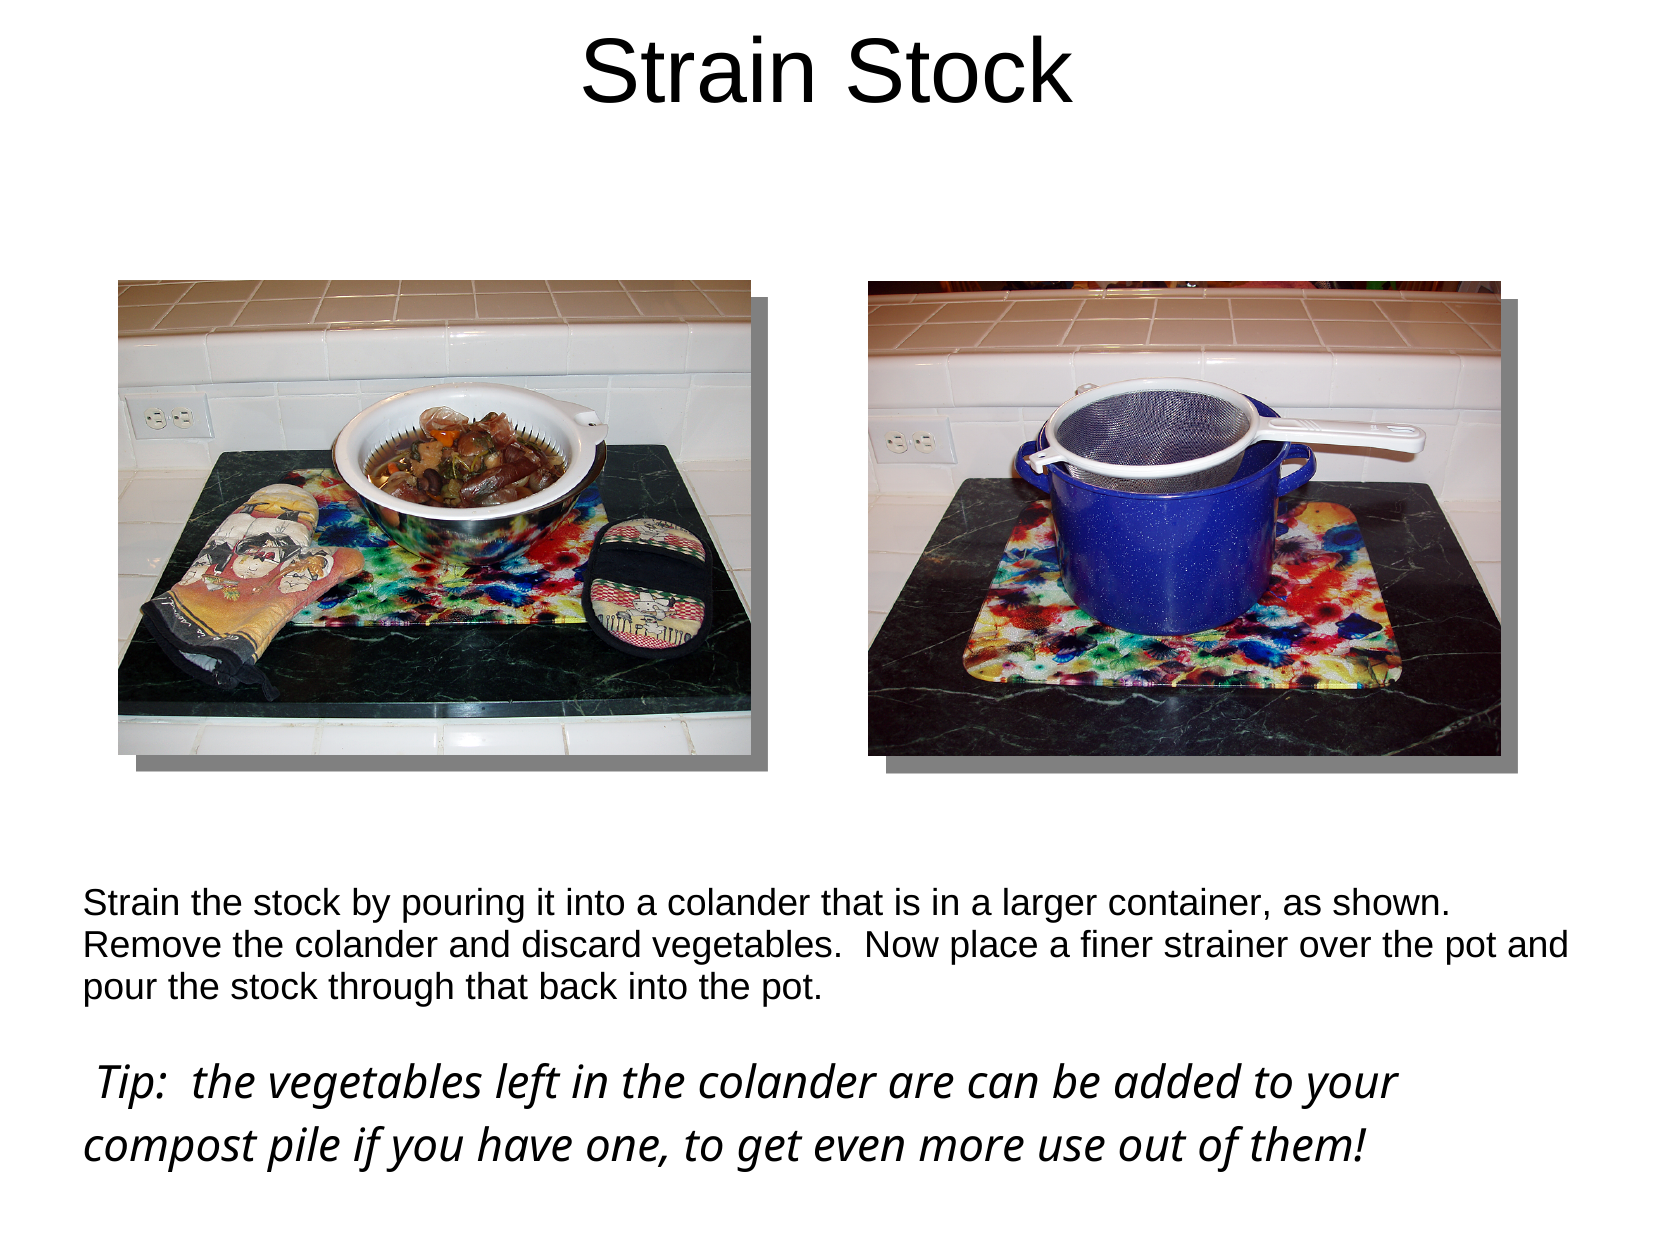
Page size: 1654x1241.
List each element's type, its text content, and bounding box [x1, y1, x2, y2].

picture [868, 281, 1501, 756]
title Strain Stock [82, 19, 1571, 123]
subtitle Strain the stock by pouring it into a colander that is in a larger container, as shown. Remove the colander and discard vegetables. Now place a finer strainer over the pot and pour the stock through that back into the pot. Tip: the vegetables left in the colander are can be added to your compost pile if you have one, to get even more use out of them! [82, 885, 1571, 1213]
picture [118, 280, 751, 755]
